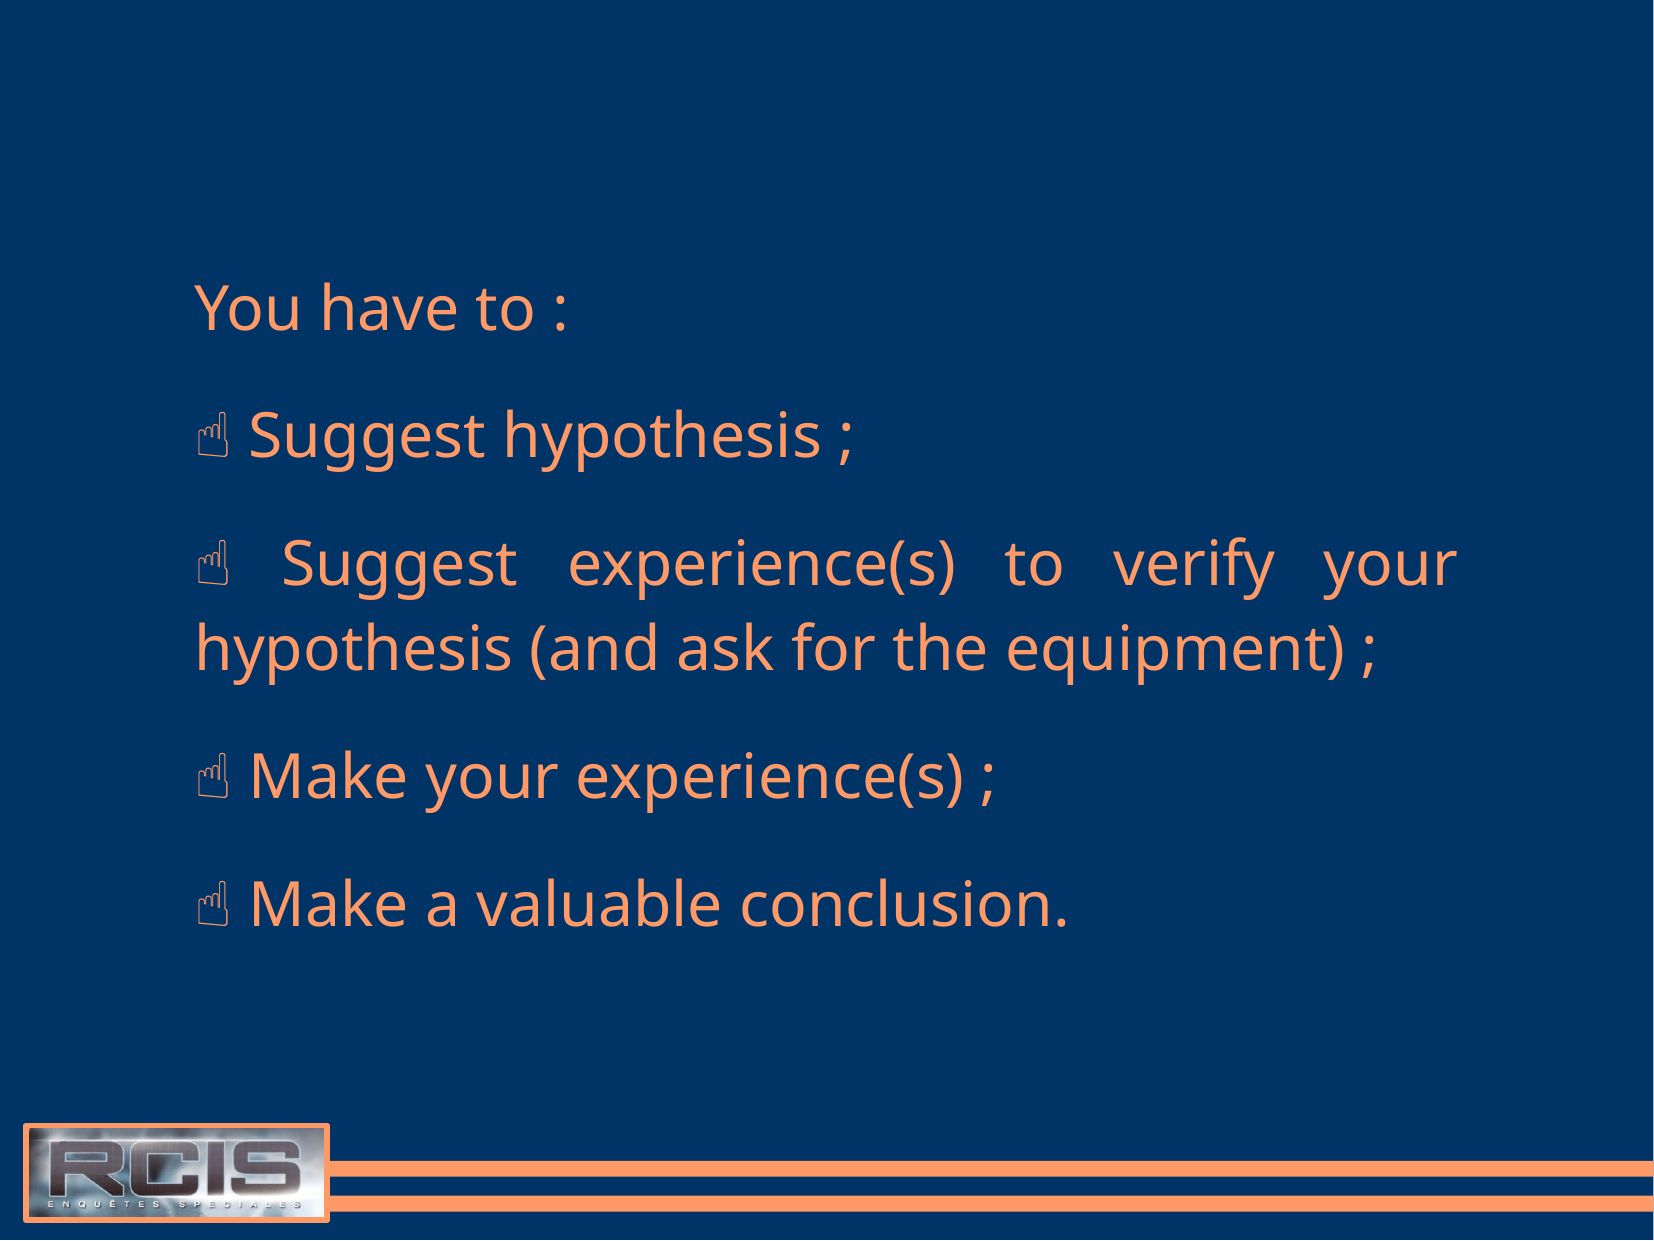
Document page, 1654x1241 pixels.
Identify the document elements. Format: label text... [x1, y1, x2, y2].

text_box You have to :  Suggest hypothesis ;  Suggest experience(s) to verify your hypothesis (and ask for the equipment) ;  Make your experience(s) ;  Make a valuable conclusion. [179, 256, 1475, 1064]
picture [28, 1128, 325, 1218]
